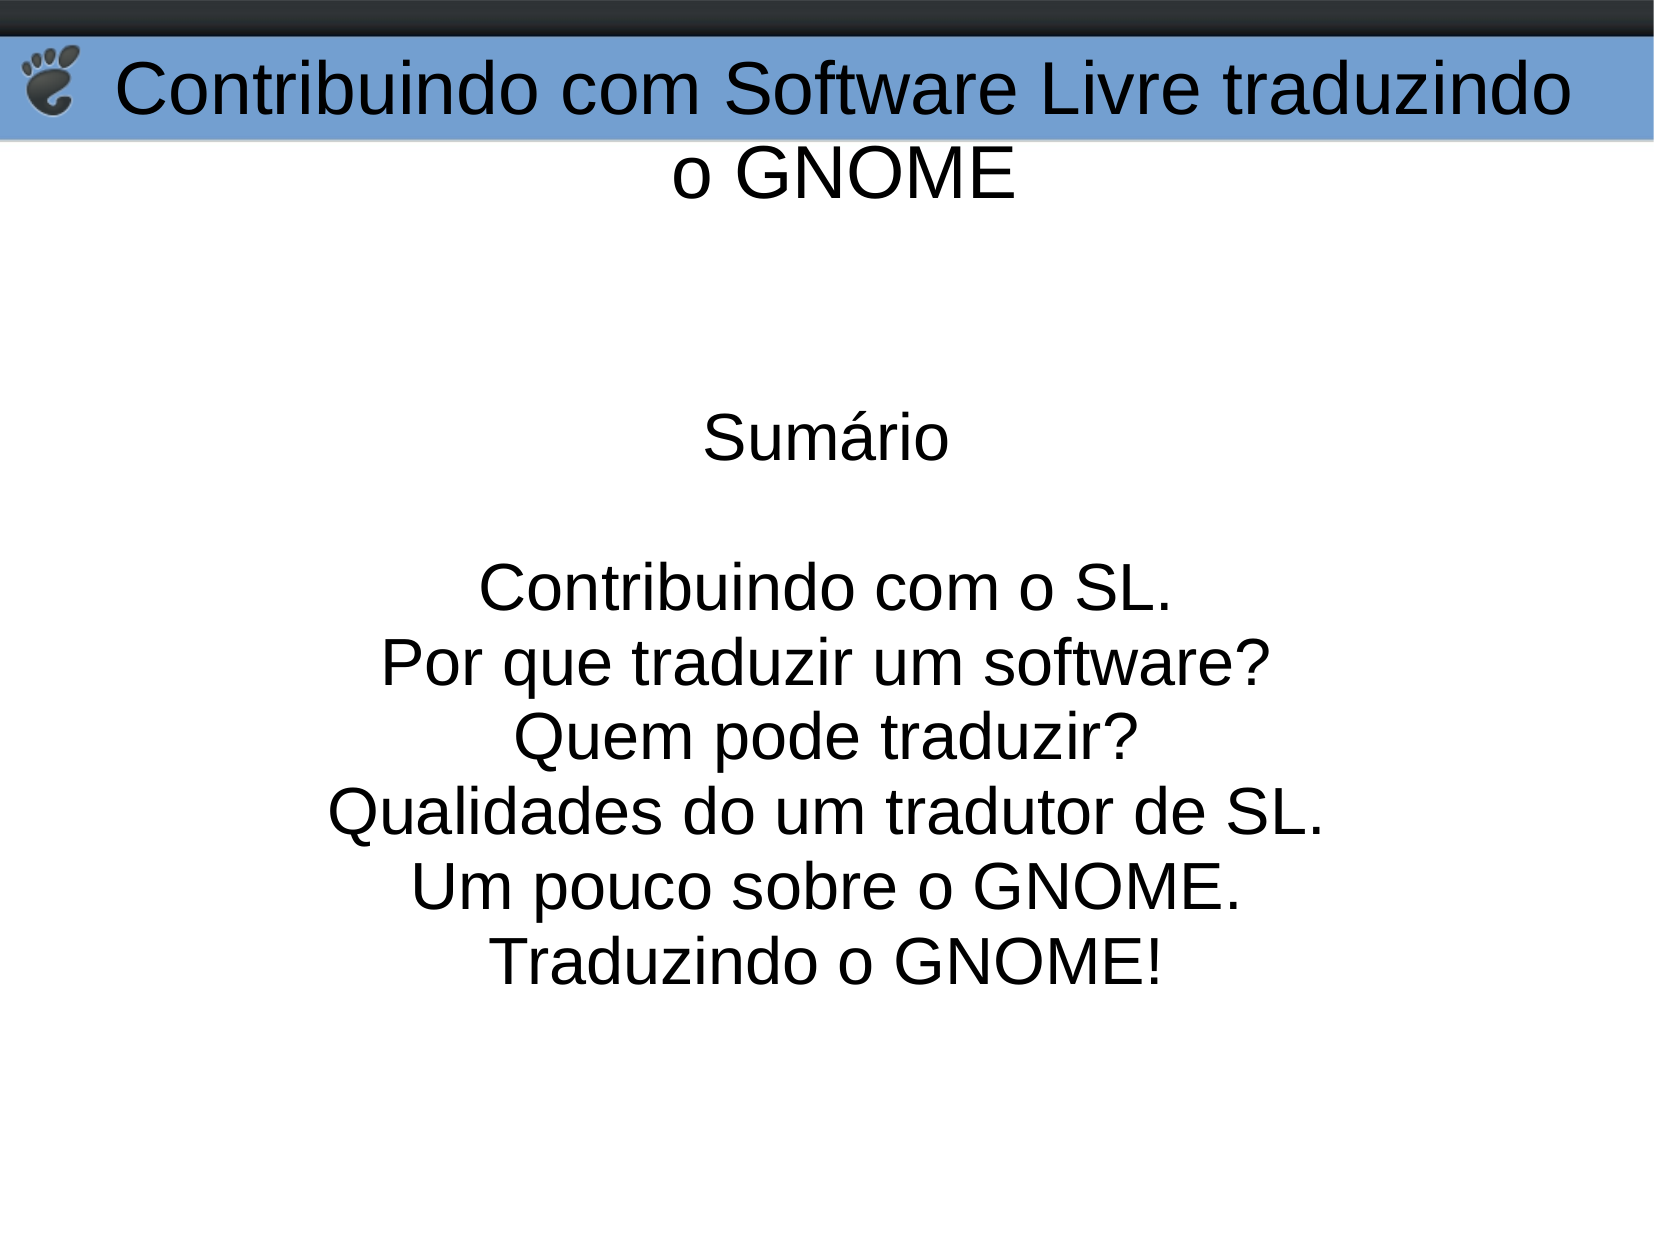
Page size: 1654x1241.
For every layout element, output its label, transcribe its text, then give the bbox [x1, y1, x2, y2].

subtitle Sumário Contribuindo com o SL. Por que traduzir um software? Quem pode traduzir? Qualidades do um tradutor de SL. Um pouco sobre o GNOME. Traduzindo o GNOME! [82, 290, 1571, 1109]
title Contribuindo com Software Livre traduzindo o GNOME [100, 43, 1589, 219]
picture [0, 0, 1654, 1241]
